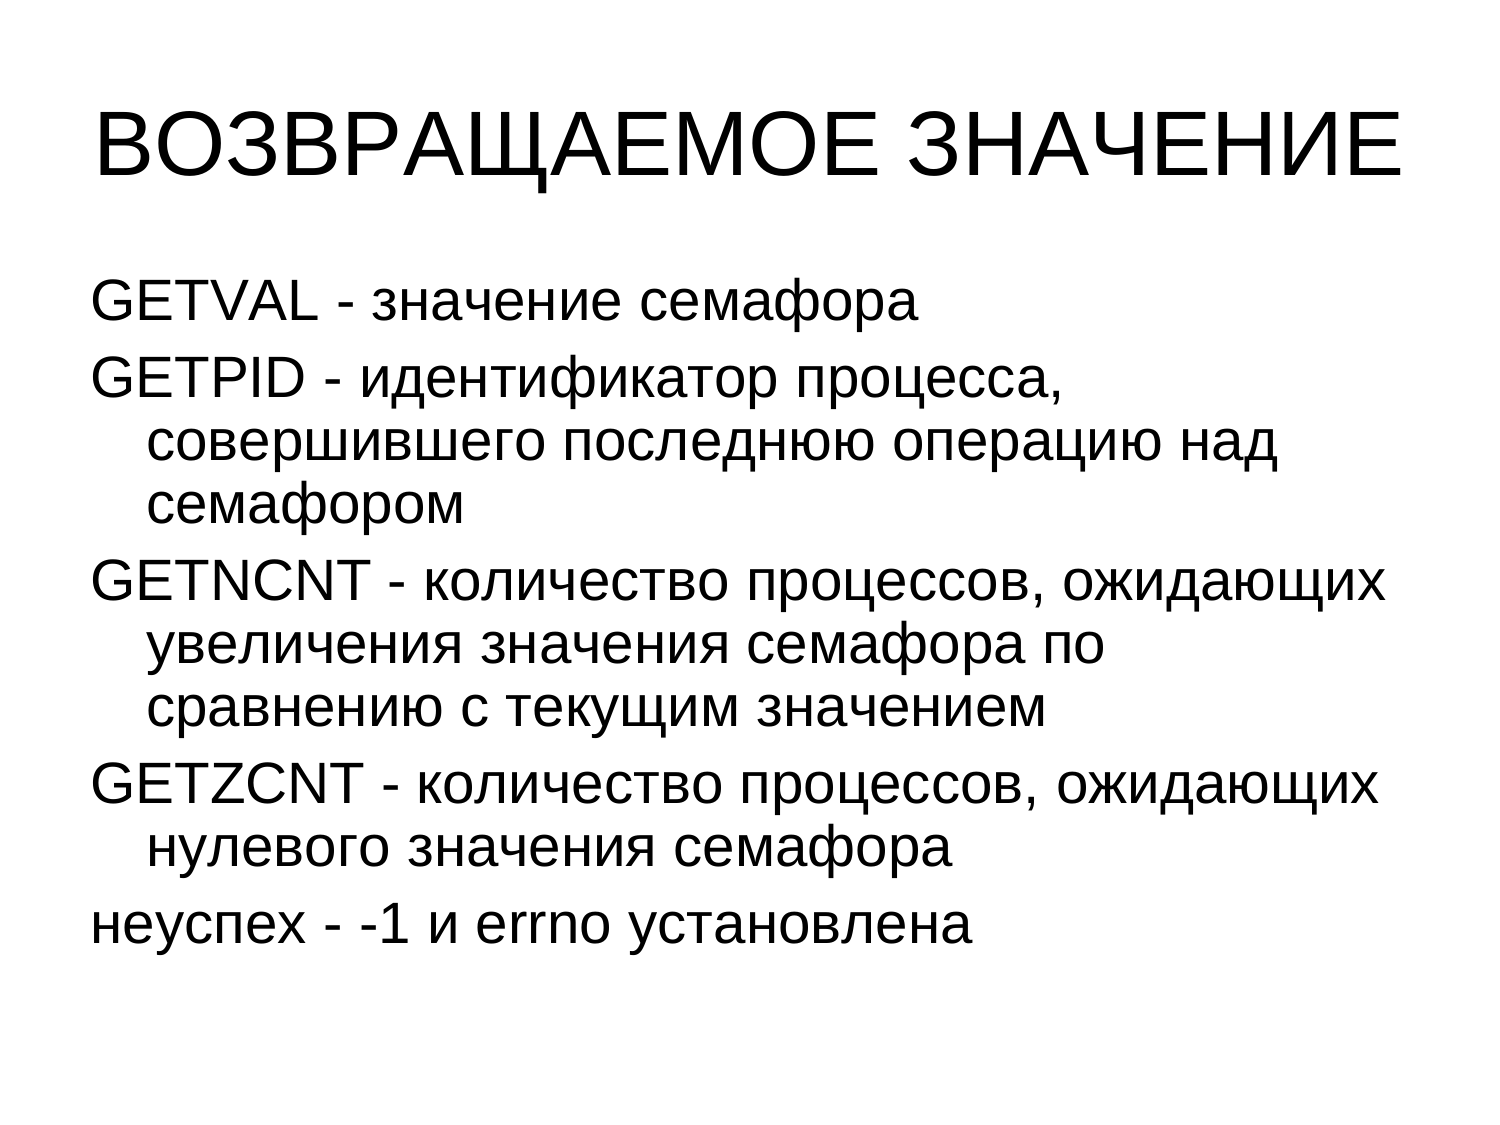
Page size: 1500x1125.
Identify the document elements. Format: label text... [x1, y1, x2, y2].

list GETVAL - значение семафора GETPID - идентификатор процесса, совершившего последнюю операцию над семафором GETNCNT - количество процессов, ожидающих увеличения значения семафора по сравнению с текущим значением GETZCNT - количество процессов, ожидающих нулевого значения семафора неуспех - -1 и errno установлена [75, 262, 1426, 1005]
title ВОЗВРАЩАЕМОЕ ЗНАЧЕНИЕ [75, 45, 1426, 233]
